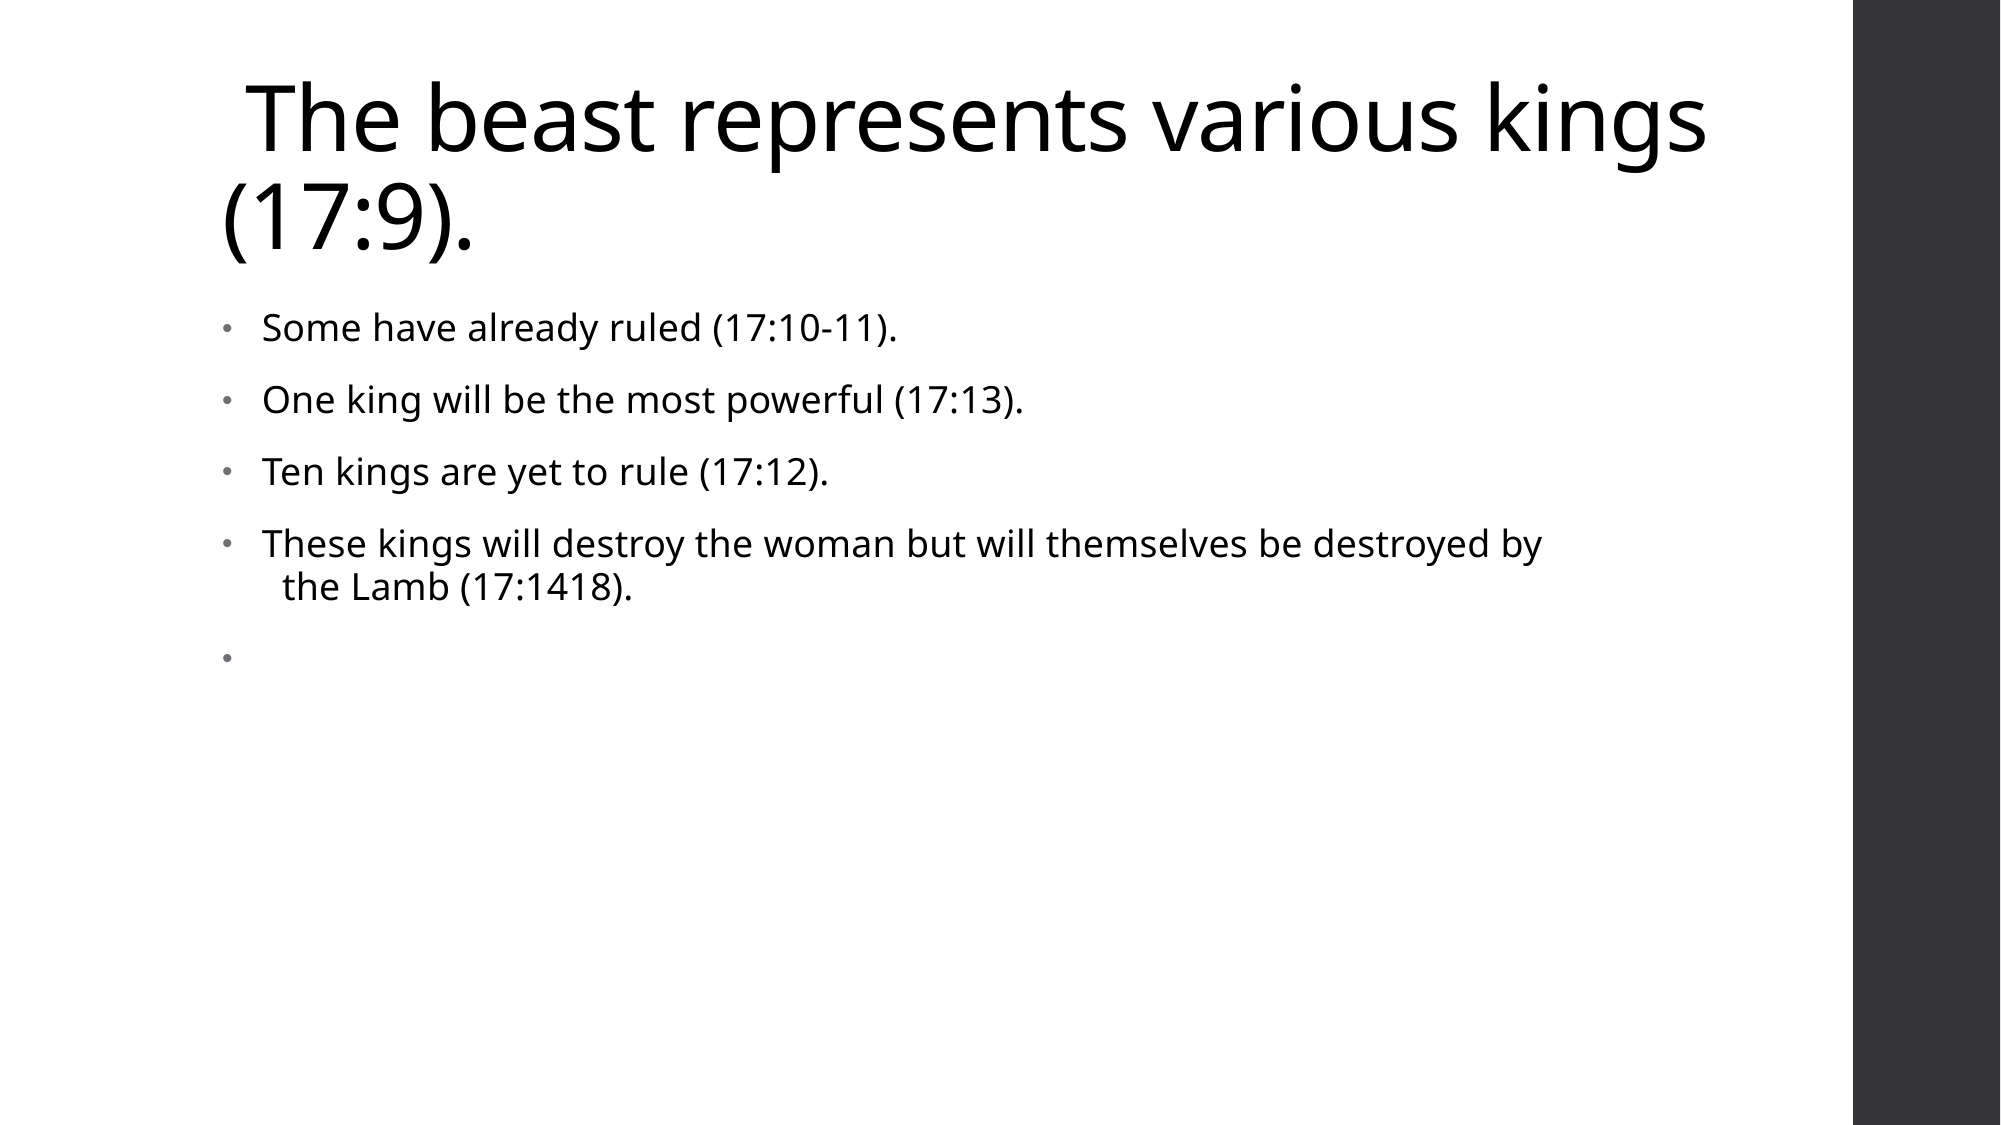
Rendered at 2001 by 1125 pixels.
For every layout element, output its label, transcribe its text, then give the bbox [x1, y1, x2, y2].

title The beast represents various kings (17:9). [206, 60, 1797, 278]
list Some have already ruled (17:10-11). One king will be the most powerful (17:13). Ten kings are yet to rule (17:12). These kings will destroy the woman but will themselves be destroyed by the Lamb (17:1418). [206, 299, 1617, 1014]
